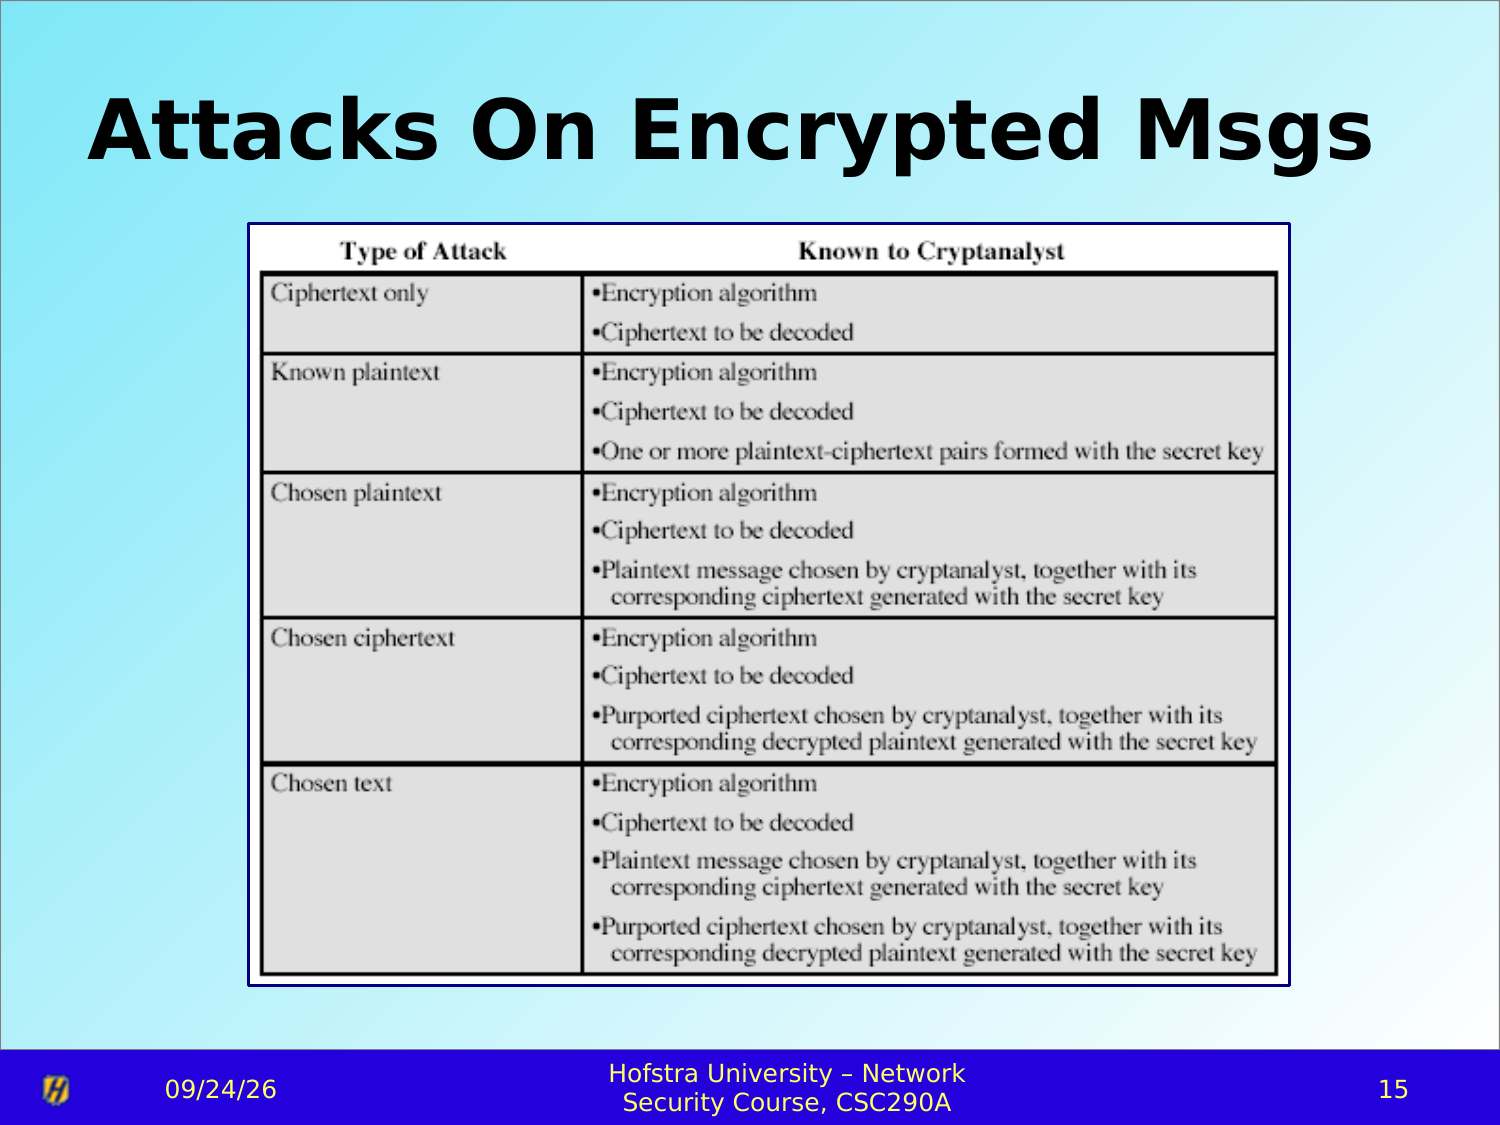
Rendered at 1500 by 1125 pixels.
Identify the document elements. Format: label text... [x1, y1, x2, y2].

picture [249, 224, 1288, 984]
title Attacks On Encrypted Msgs [37, 75, 1426, 188]
picture [37, 1072, 76, 1110]
